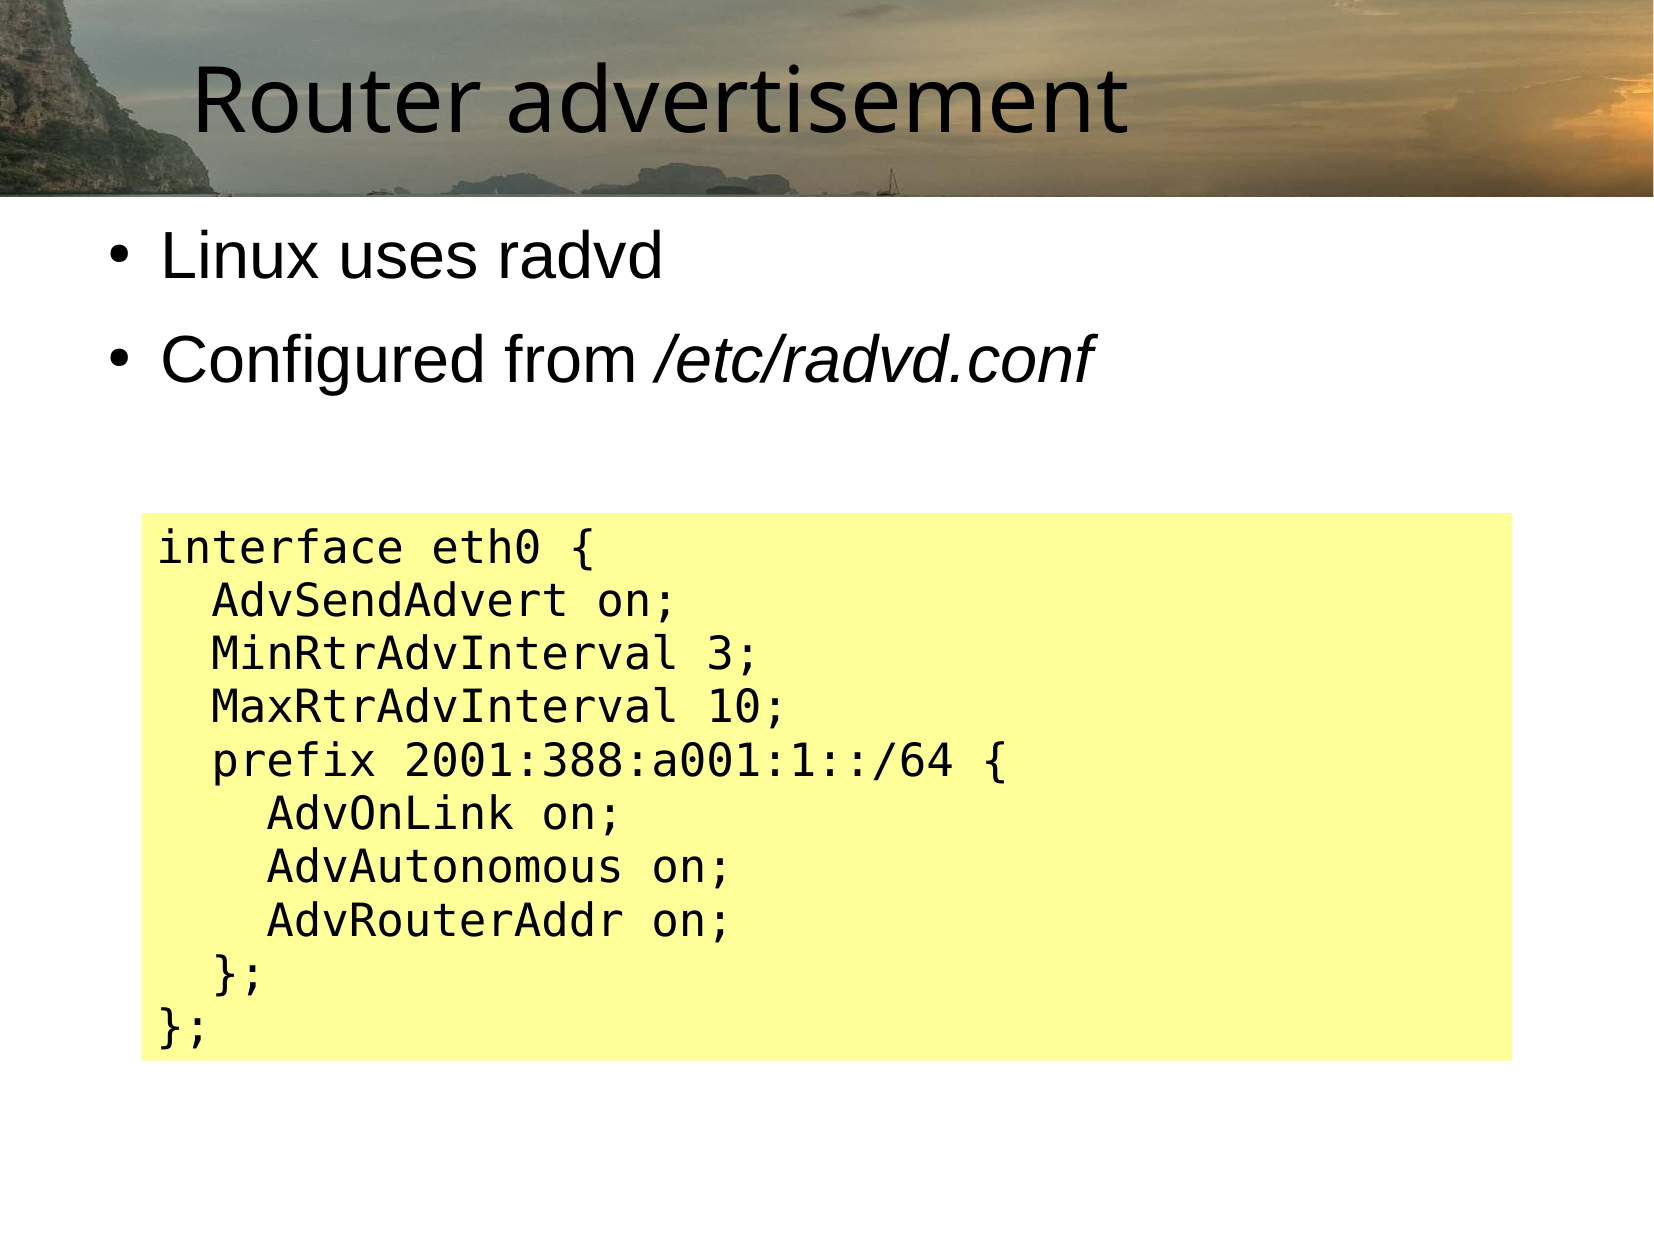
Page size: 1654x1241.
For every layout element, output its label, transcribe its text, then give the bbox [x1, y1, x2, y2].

list Linux uses radvd Configured from /etc/radvd.conf [89, 217, 1578, 397]
text_box interface eth0 { AdvSendAdvert on; MinRtrAdvInterval 3; MaxRtrAdvInterval 10; prefix 2001:388:a001:1::/64 { AdvOnLink on; AdvAutonomous on; AdvRouterAddr on; }; }; [141, 513, 1512, 1061]
picture [0, 0, 1654, 197]
title Router advertisement [190, 0, 1571, 194]
